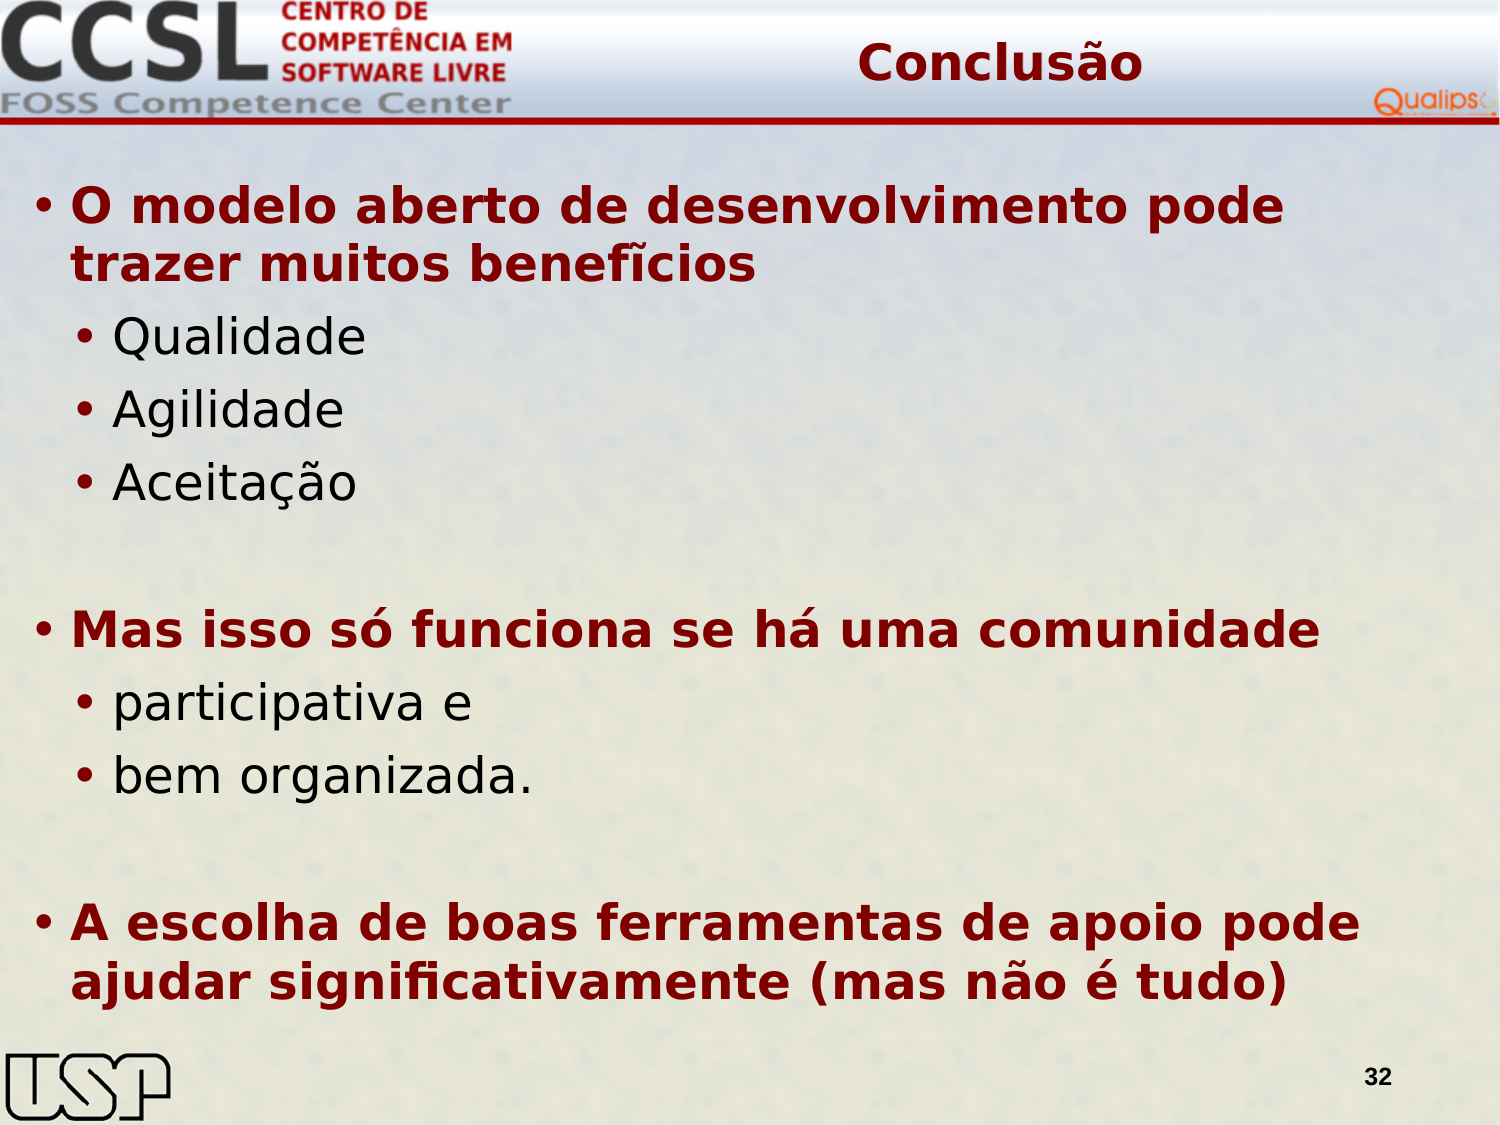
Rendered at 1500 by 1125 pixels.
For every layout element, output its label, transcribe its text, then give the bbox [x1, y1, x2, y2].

picture [0, 0, 1500, 1125]
title Conclusão [501, 7, 1500, 119]
list O modelo aberto de desenvolvimento pode trazer muitos benefĩcios Qualidade Agilidade Aceitação Mas isso só funciona se há uma comunidade participativa e bem organizada. A escolha de boas ferramentas de apoio pode ajudar significativamente (mas não é tudo) [29, 177, 1447, 1108]
